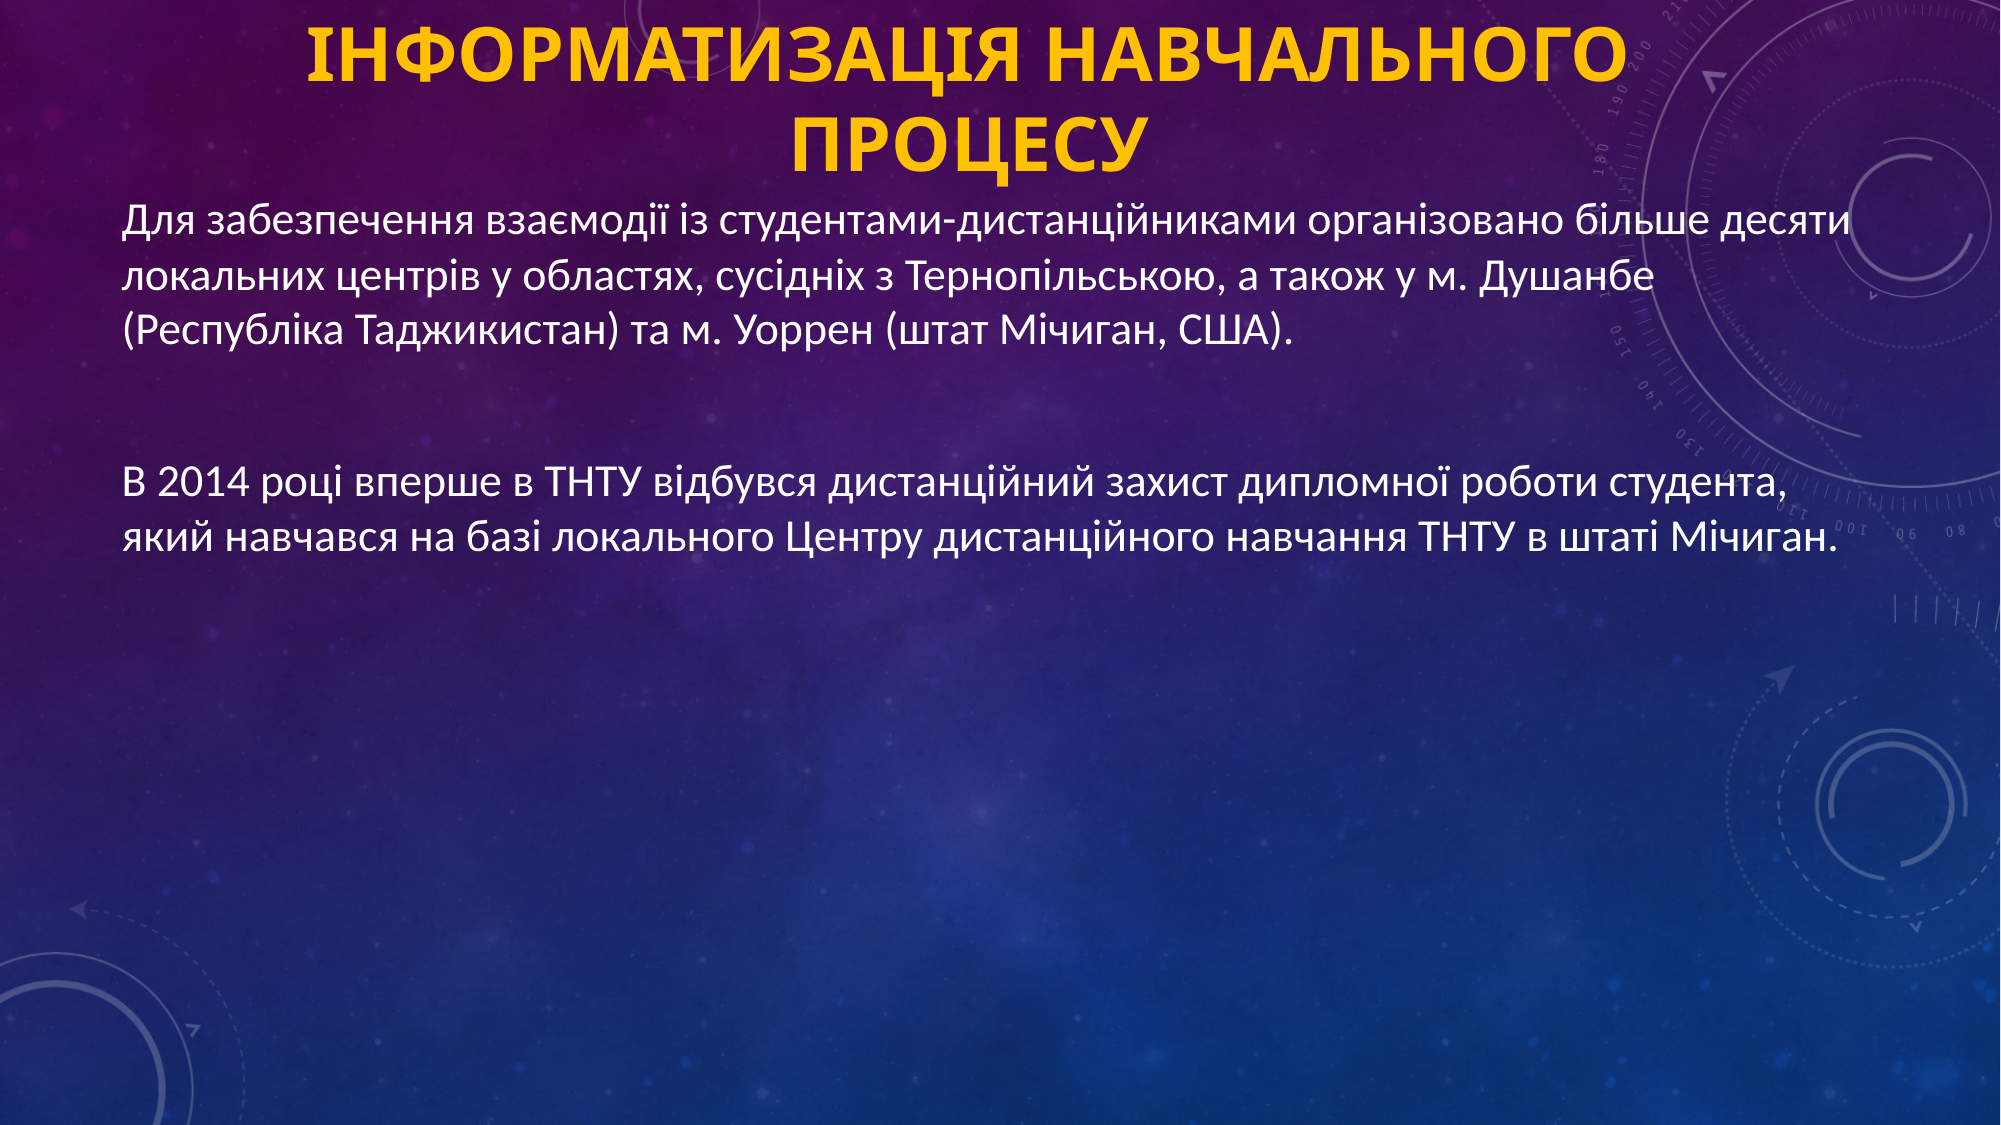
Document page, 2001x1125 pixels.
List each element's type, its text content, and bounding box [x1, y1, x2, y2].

picture [0, 0, 2001, 1125]
list Для забезпечення взаємодії із студентами-дистанційниками організовано більше десяти локальних центрів у областях, сусідніх з Тернопільською, а також у м. Душанбе (Республіка Таджикистан) та м. Уоррен (штат Мічиган, США). В 2014 році вперше в ТНТУ відбувся дистанційний захист дипломної роботи студента, який навчався на базі локального Центру дистанційного навчання ТНТУ в штаті Мічиган. [106, 181, 1871, 1076]
title Інформатизація навчального процесу [138, 28, 1801, 164]
